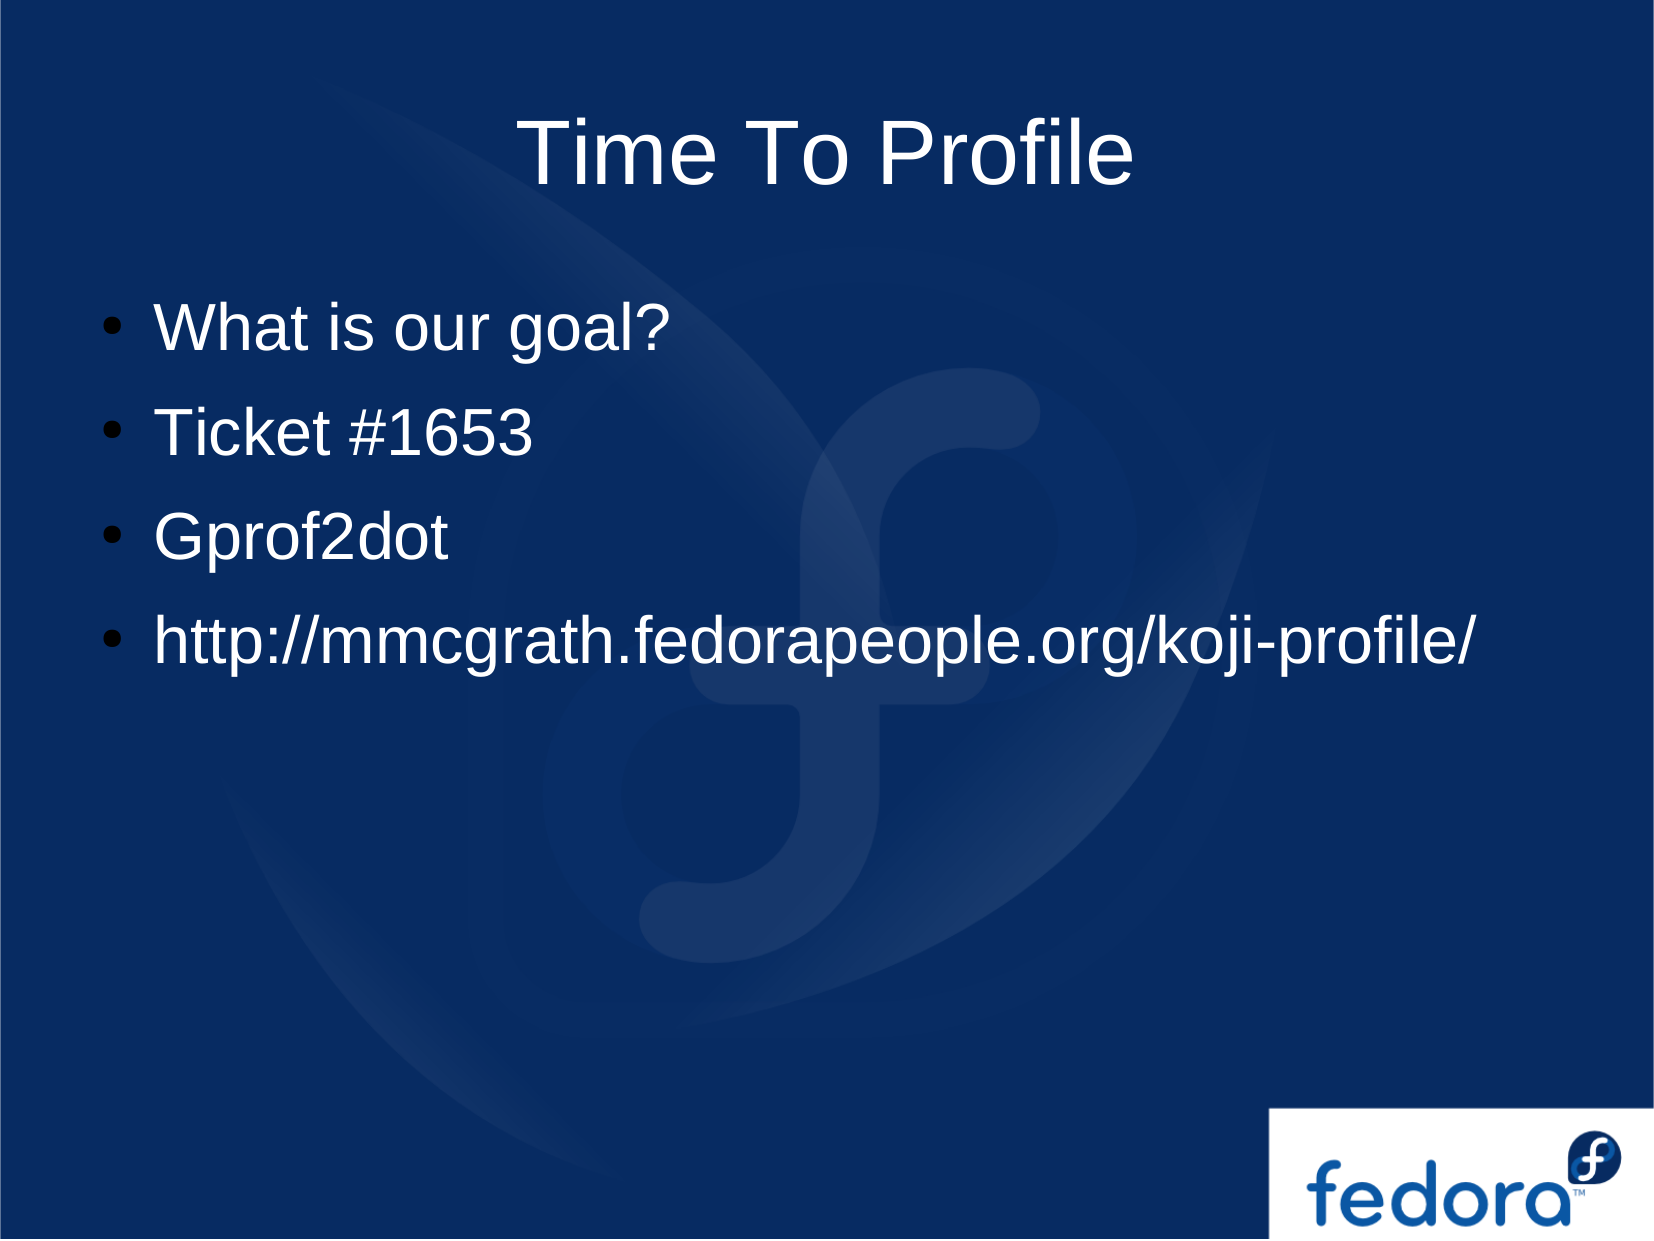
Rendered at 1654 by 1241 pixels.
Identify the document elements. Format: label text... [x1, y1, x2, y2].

title Time To Profile [82, 56, 1571, 250]
list What is our goal? Ticket #1653 Gprof2dot http://mmcgrath.fedorapeople.org/koji-profile/ [82, 290, 1571, 1094]
picture [0, 0, 1654, 1239]
